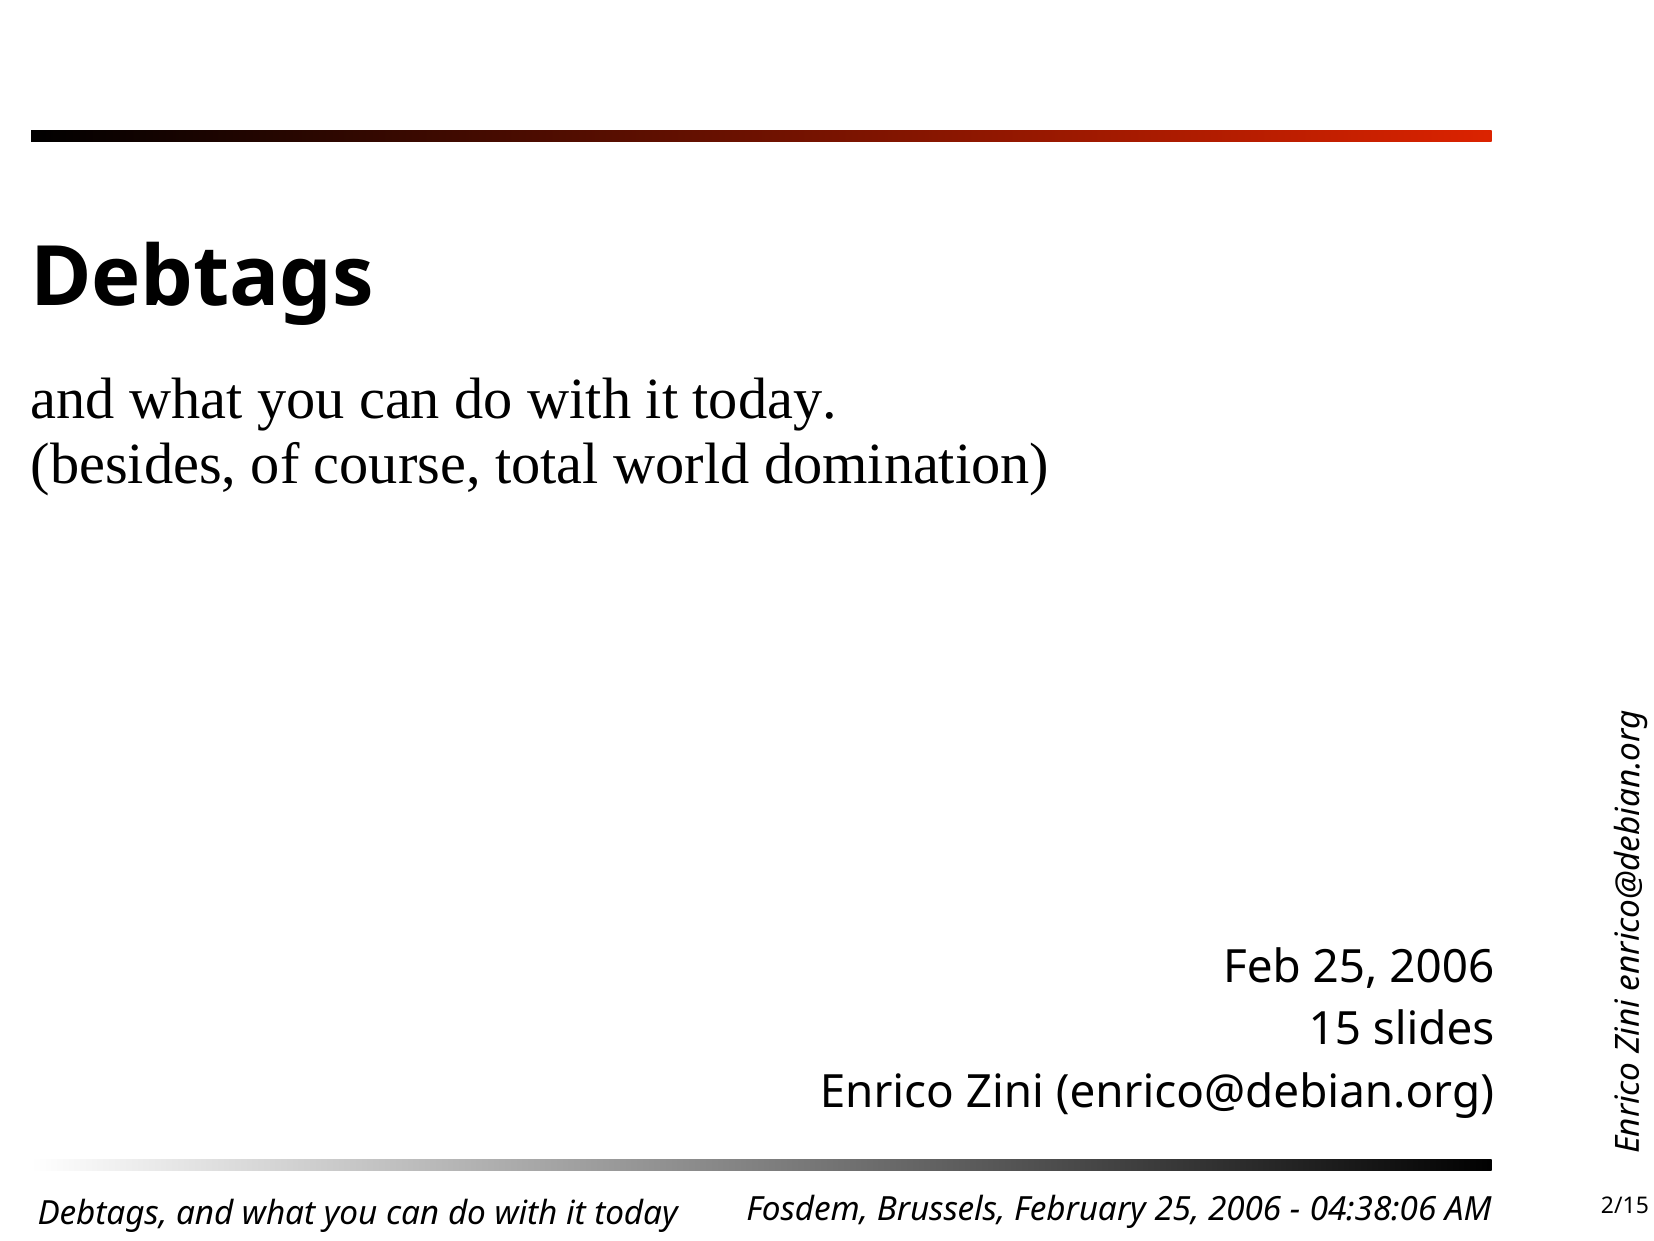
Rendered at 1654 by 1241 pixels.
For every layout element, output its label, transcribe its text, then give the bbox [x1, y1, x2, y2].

text_box and what you can do with it today. (besides, of course, total world domination) [30, 366, 1298, 508]
text_box Debtags [30, 216, 1593, 367]
text_box Feb 25, 2006 15 slides Enrico Zini (enrico@debian.org) [625, 933, 1495, 1167]
